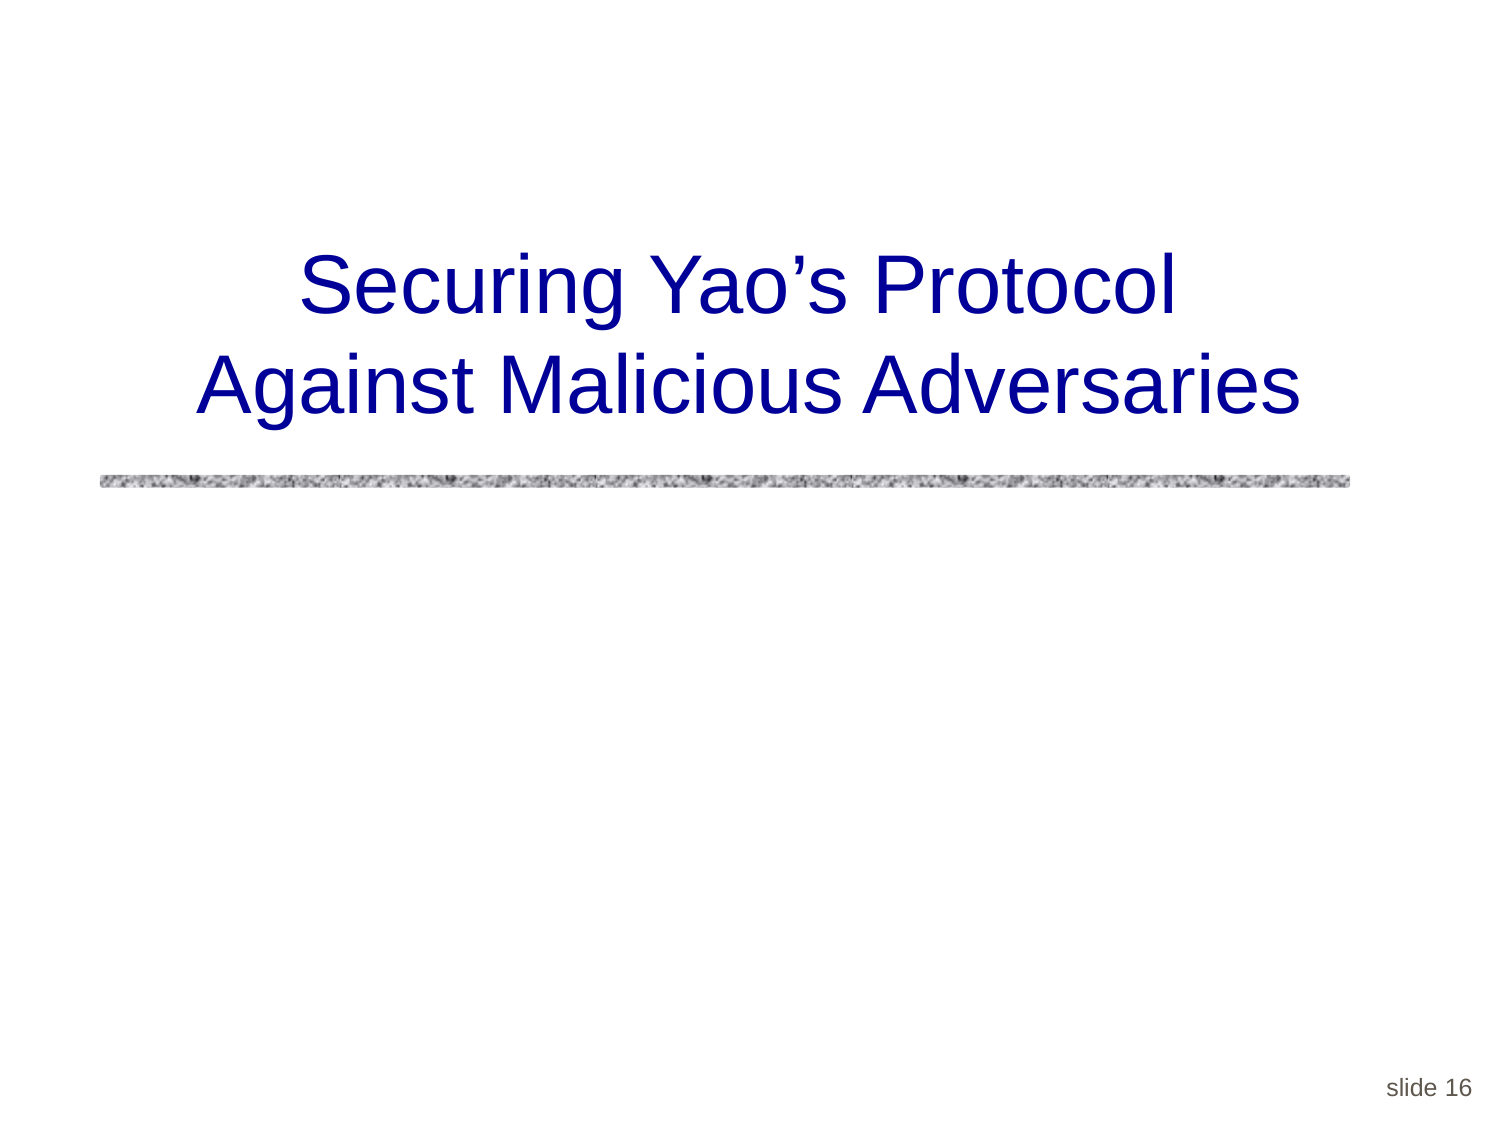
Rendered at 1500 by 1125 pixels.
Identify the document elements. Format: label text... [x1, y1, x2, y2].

text_box slide <number> [1187, 1025, 1488, 1110]
title Securing Yao’s Protocol Against Malicious Adversaries [99, 174, 1401, 438]
picture [99, 474, 1351, 488]
